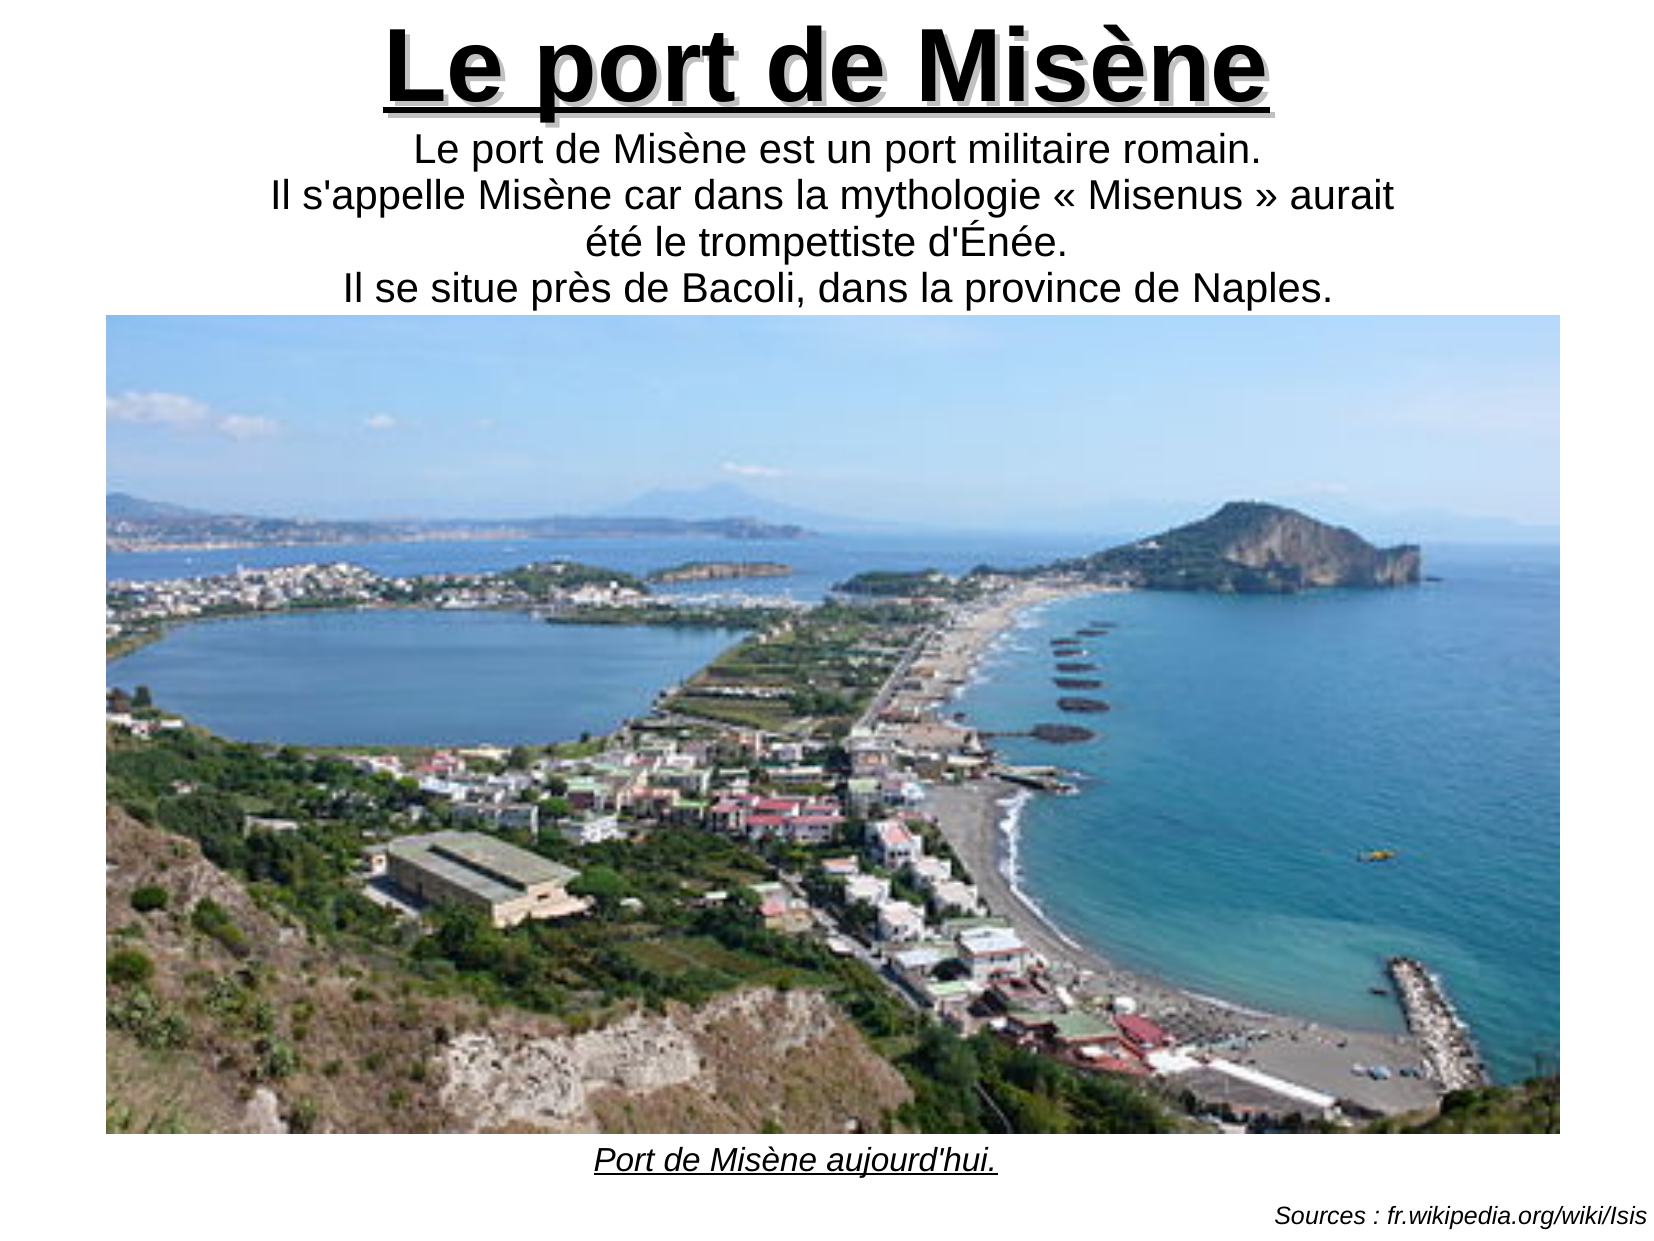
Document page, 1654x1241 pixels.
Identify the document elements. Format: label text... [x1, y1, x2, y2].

text_box Le port de Misène est un port militaire romain. Il s'appelle Misène car dans la mythologie « Misenus » aurait été le trompettiste d'Énée. Il se situe près de Bacoli, dans la province de Naples. [0, 118, 1654, 366]
text_box Sources : fr.wikipedia.org/wiki/Isis [1259, 1194, 1654, 1238]
text_box Le port de Misène [0, 0, 1654, 118]
text_box Port de Misène aujourd'hui. [578, 1134, 1016, 1186]
picture [106, 315, 1560, 1134]
